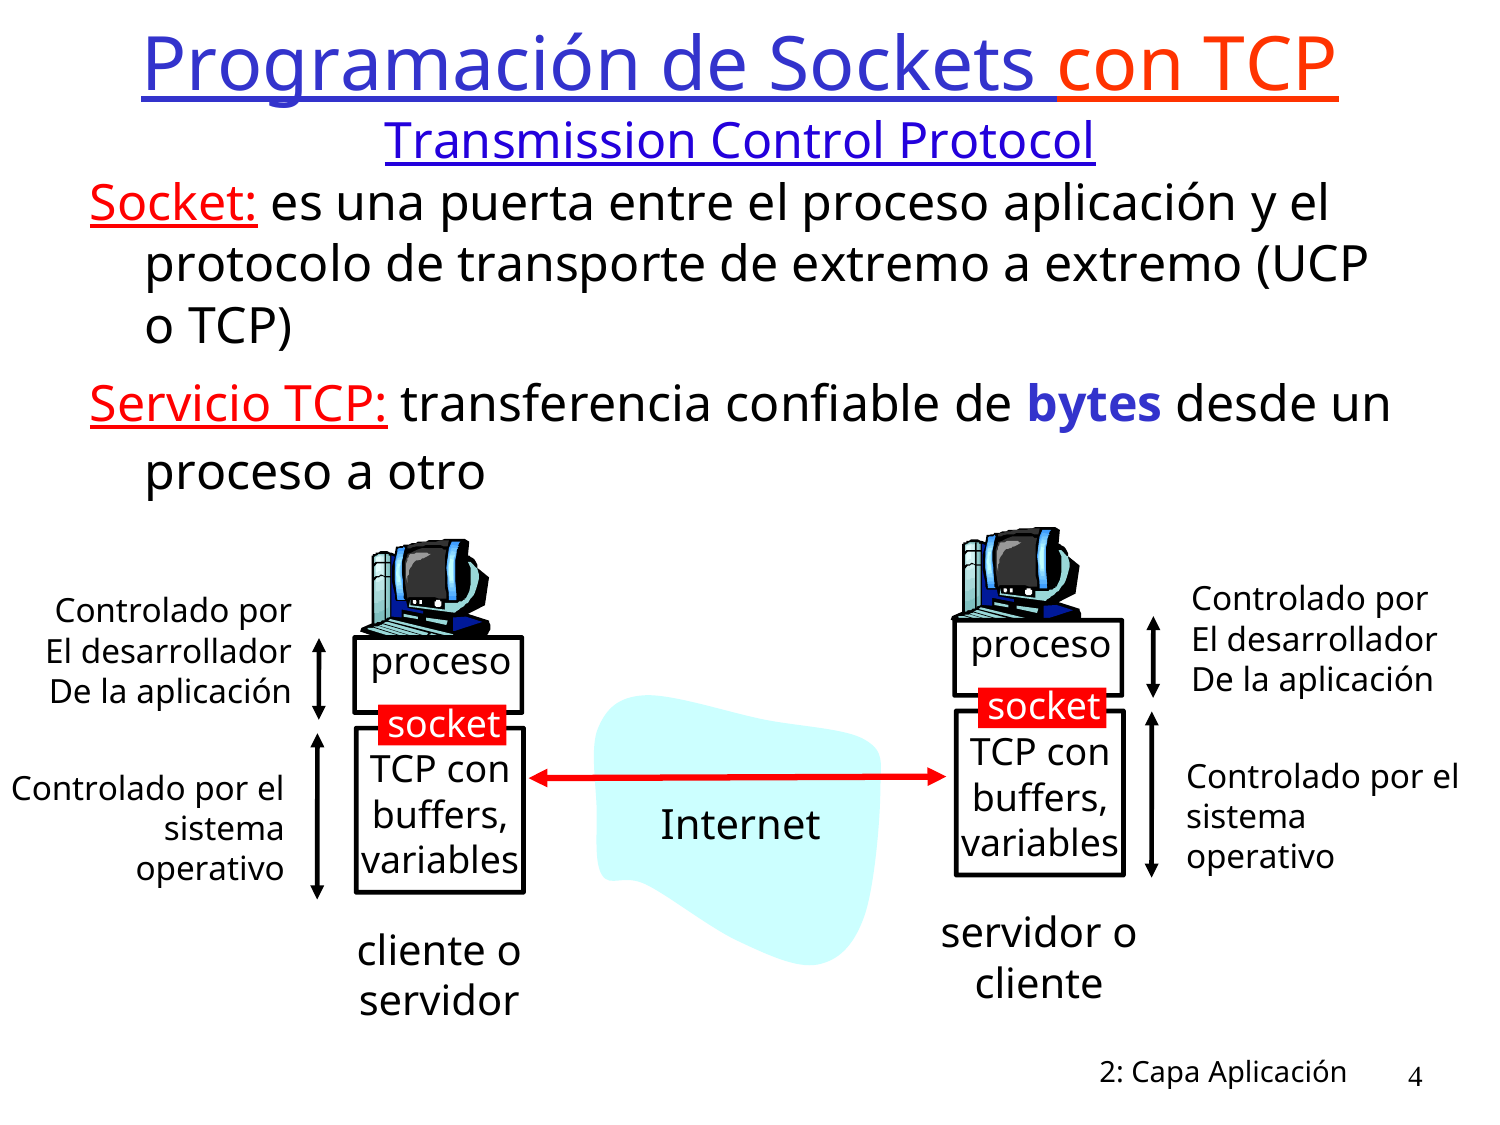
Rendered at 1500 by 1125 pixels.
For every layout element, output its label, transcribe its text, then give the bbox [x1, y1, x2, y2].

text_box TCP con buffers, variables [946, 725, 953, 872]
list Socket: es una puerta entre el proceso aplicación y el protocolo de transporte de extremo a extremo (UCP o TCP)‏ Servicio TCP: transferencia confiable de bytes desde un proceso a otro [75, 163, 1426, 504]
text_box TCP con buffers, variables [959, 725, 1121, 872]
text_box TCP con buffers, variables [359, 742, 521, 889]
text_box socket [972, 679, 1116, 736]
text_box Controlado por el sistema operativo [1171, 751, 1475, 884]
title Programación de Sockets con TCP Transmission Control Protocol [54, 0, 1426, 188]
text_box [593, 695, 881, 774]
text_box Controlado por El desarrollador De la aplicación [1176, 574, 1454, 706]
text_box cliente o servidor [341, 921, 537, 1032]
text_box Internet [645, 795, 836, 857]
text_box proceso [355, 634, 527, 691]
text_box socket [372, 696, 516, 753]
text_box [950, 527, 1122, 696]
text_box [354, 637, 522, 713]
text_box Controlado por El desarrollador De la aplicación [30, 586, 308, 718]
text_box proceso [955, 617, 1127, 674]
text_box [360, 538, 491, 634]
text_box TCP con buffers, variables [1126, 725, 1135, 872]
text_box servidor o cliente [925, 903, 1153, 1015]
text_box TCP con buffers, variables [346, 742, 353, 889]
text_box TCP con buffers, variables [526, 742, 535, 889]
text_box [594, 780, 881, 966]
text_box Controlado por el sistema operativo [0, 763, 300, 895]
